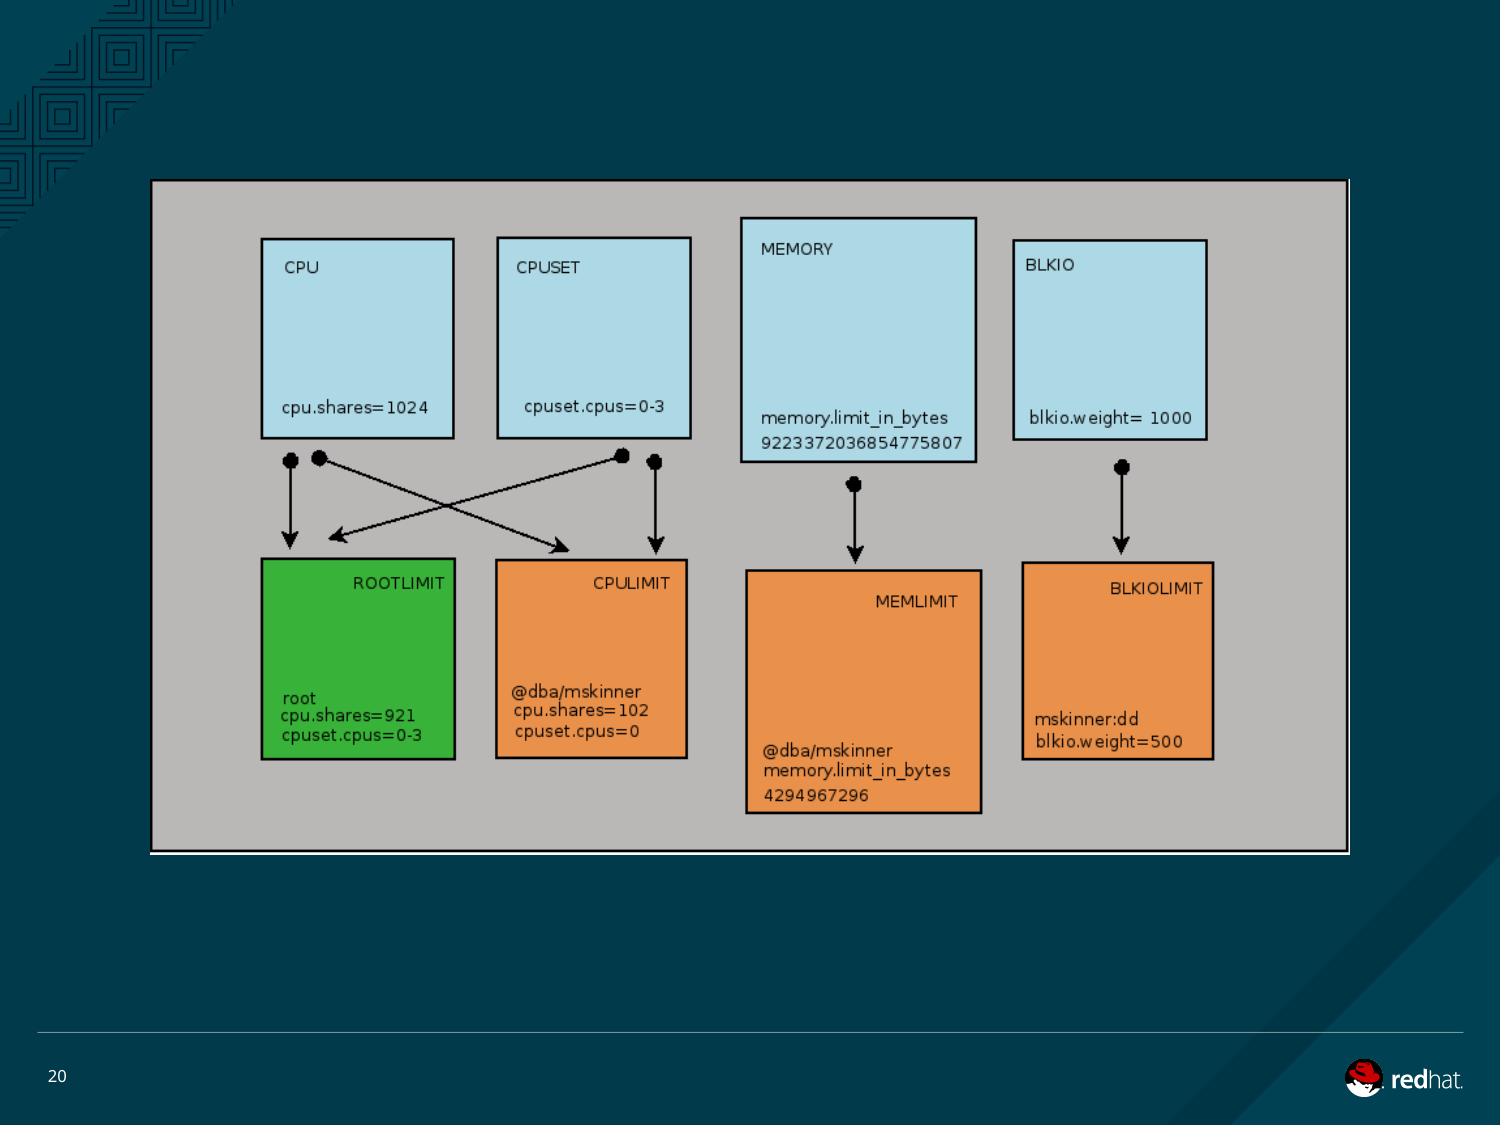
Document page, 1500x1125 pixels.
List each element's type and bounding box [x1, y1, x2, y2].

picture [151, 180, 1349, 854]
picture [1401, 1075, 1412, 1088]
picture [1415, 1069, 1426, 1088]
picture [1346, 1060, 1382, 1096]
picture [1393, 1075, 1399, 1088]
